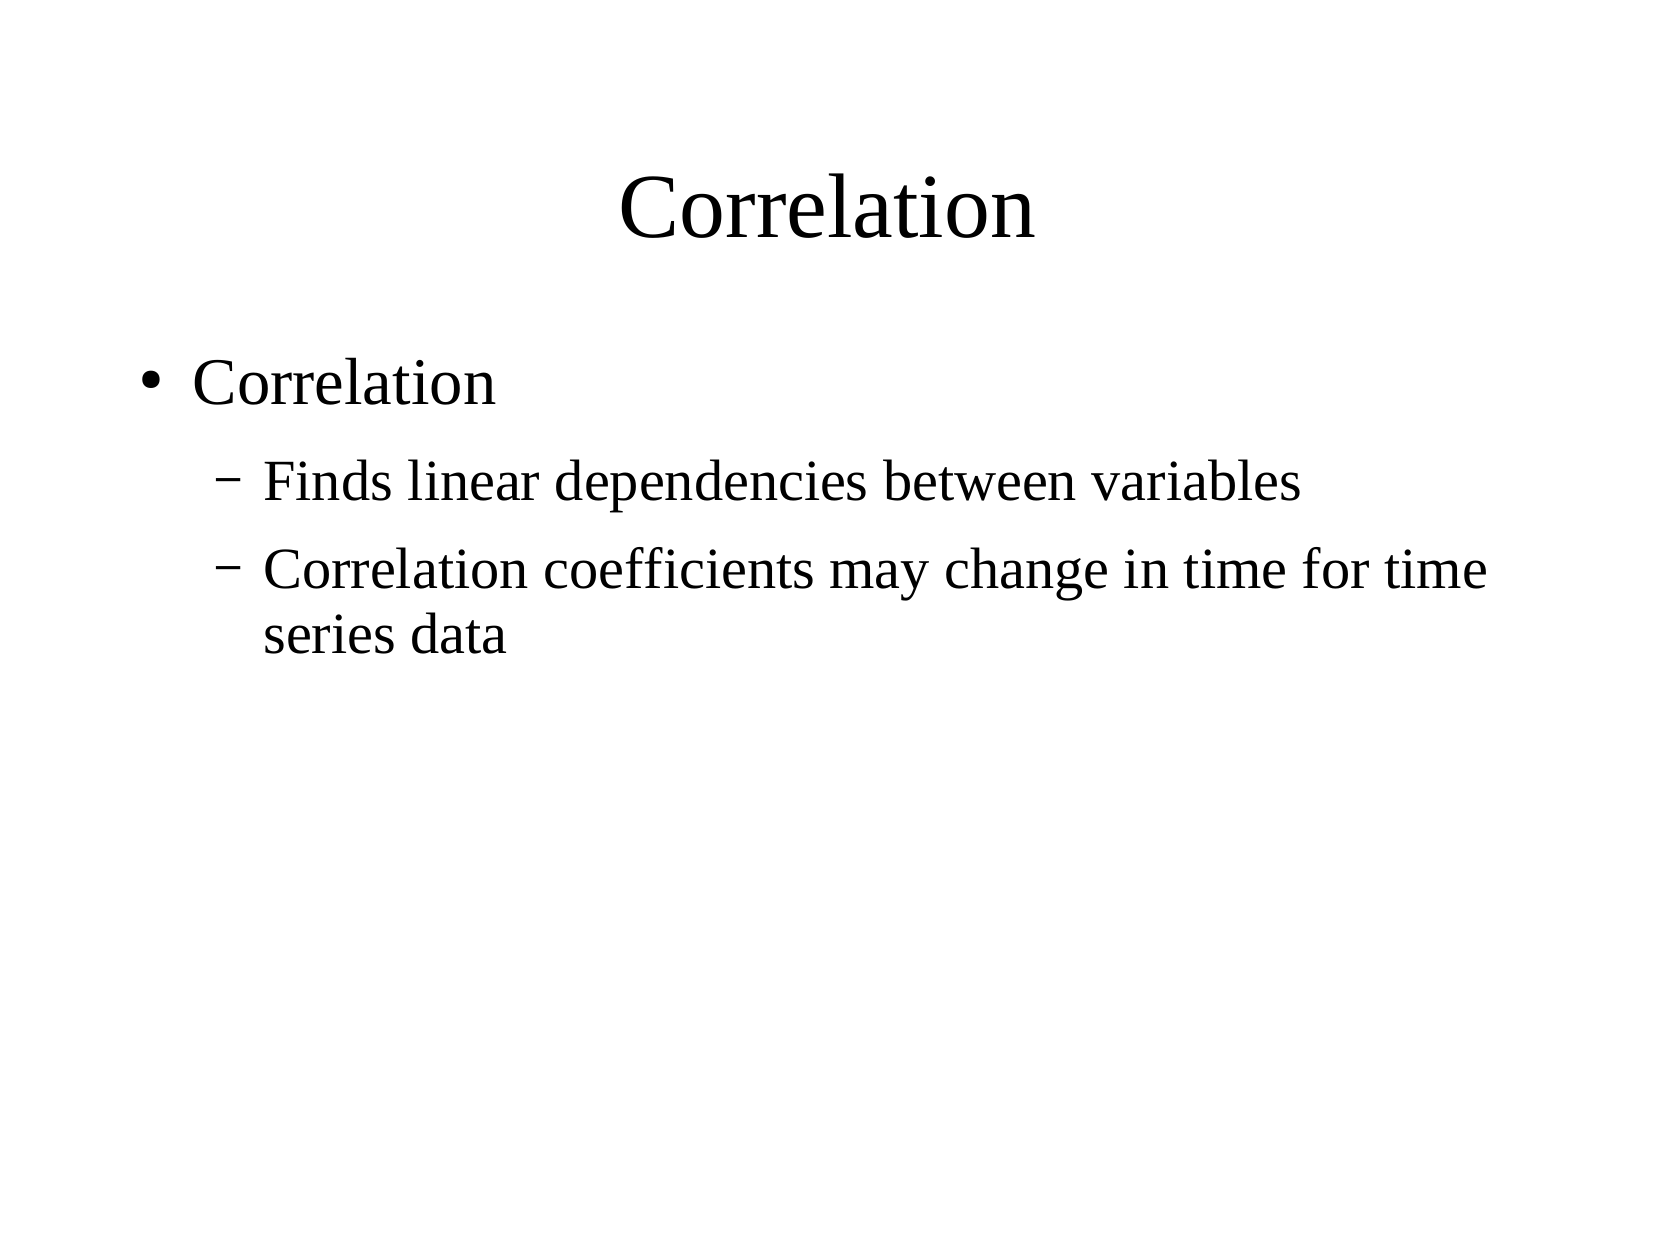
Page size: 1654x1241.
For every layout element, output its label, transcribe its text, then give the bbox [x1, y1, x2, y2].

title Correlation [121, 102, 1534, 311]
list Correlation Finds linear dependencies between variables Correlation coefficients may change in time for time series data [121, 344, 1534, 1127]
